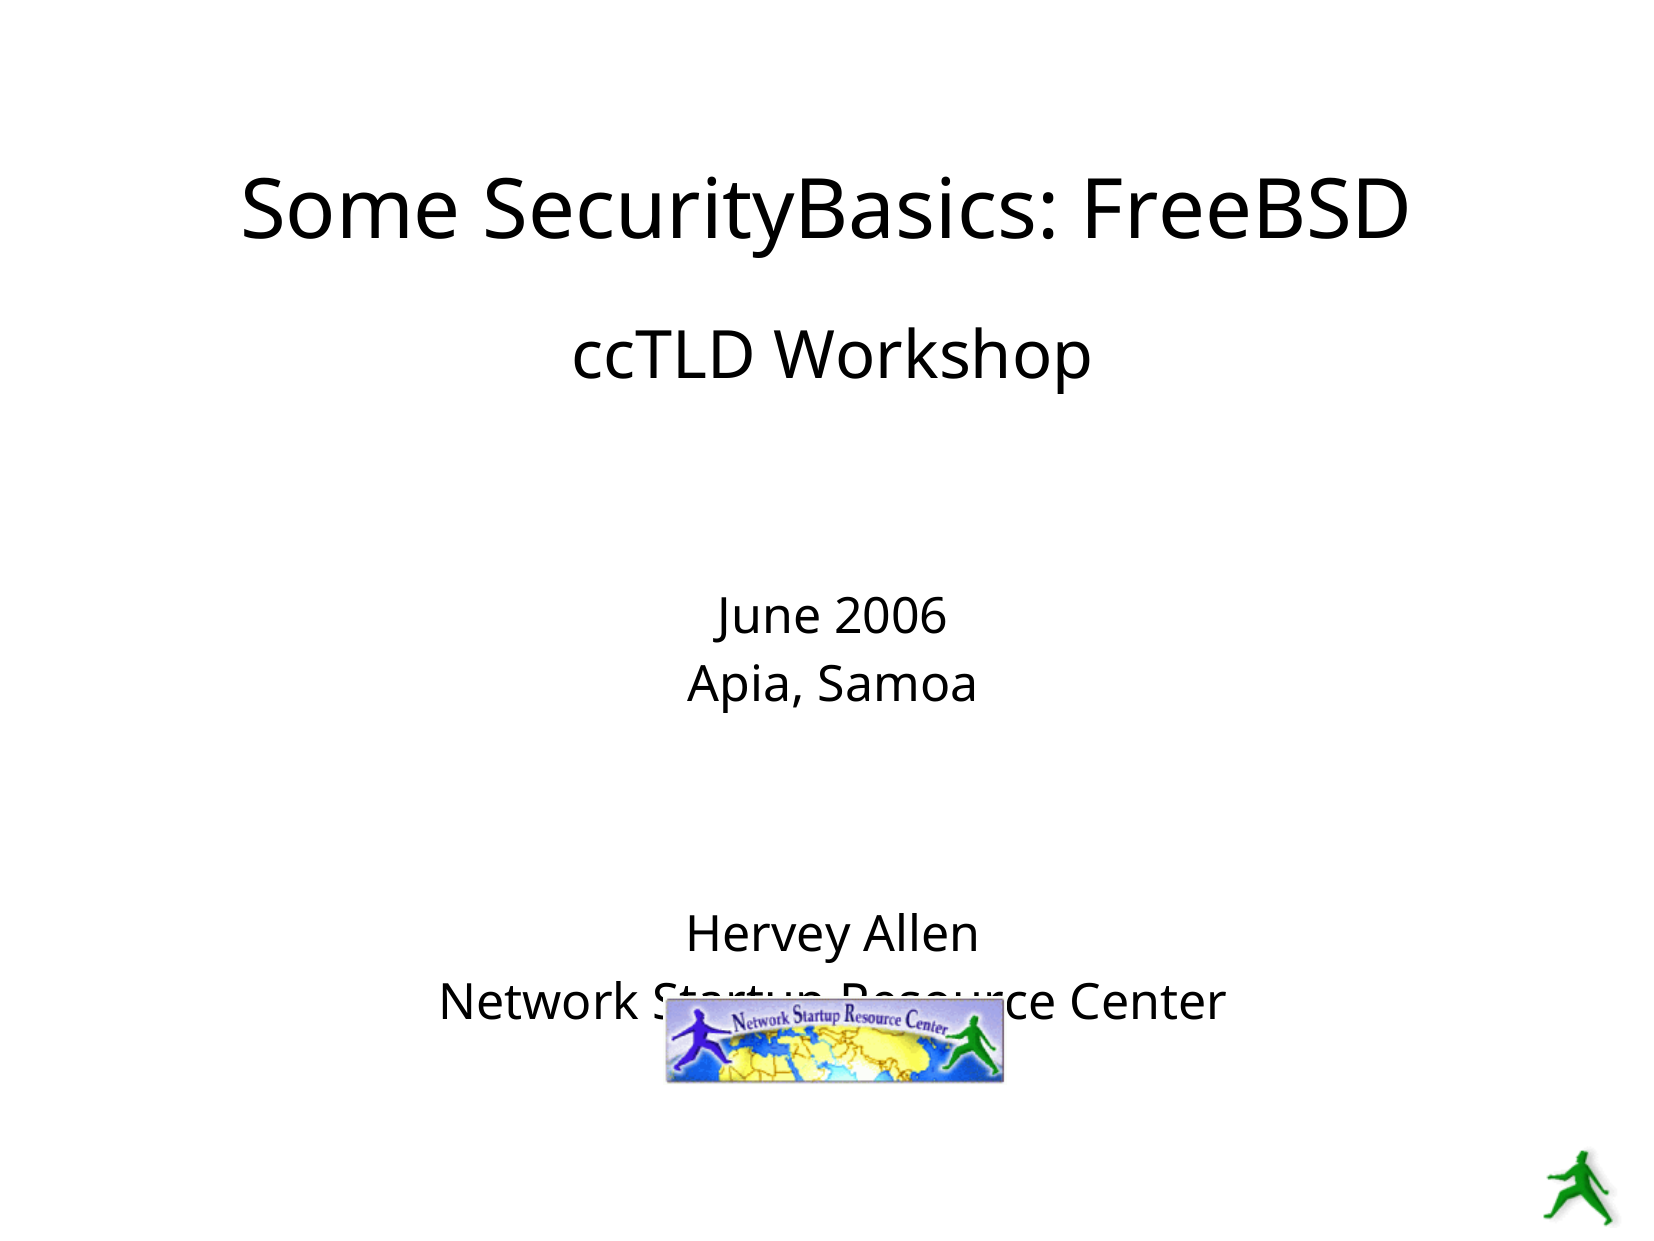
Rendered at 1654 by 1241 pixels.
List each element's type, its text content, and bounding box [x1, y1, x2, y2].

subtitle ccTLD Workshop June 2006 Apia, Samoa Hervey Allen Network Startup Resource Center [109, 344, 1522, 1127]
picture [1541, 1135, 1633, 1228]
picture [663, 996, 1007, 1085]
title Some SecurityBasics: FreeBSD [121, 102, 1533, 311]
